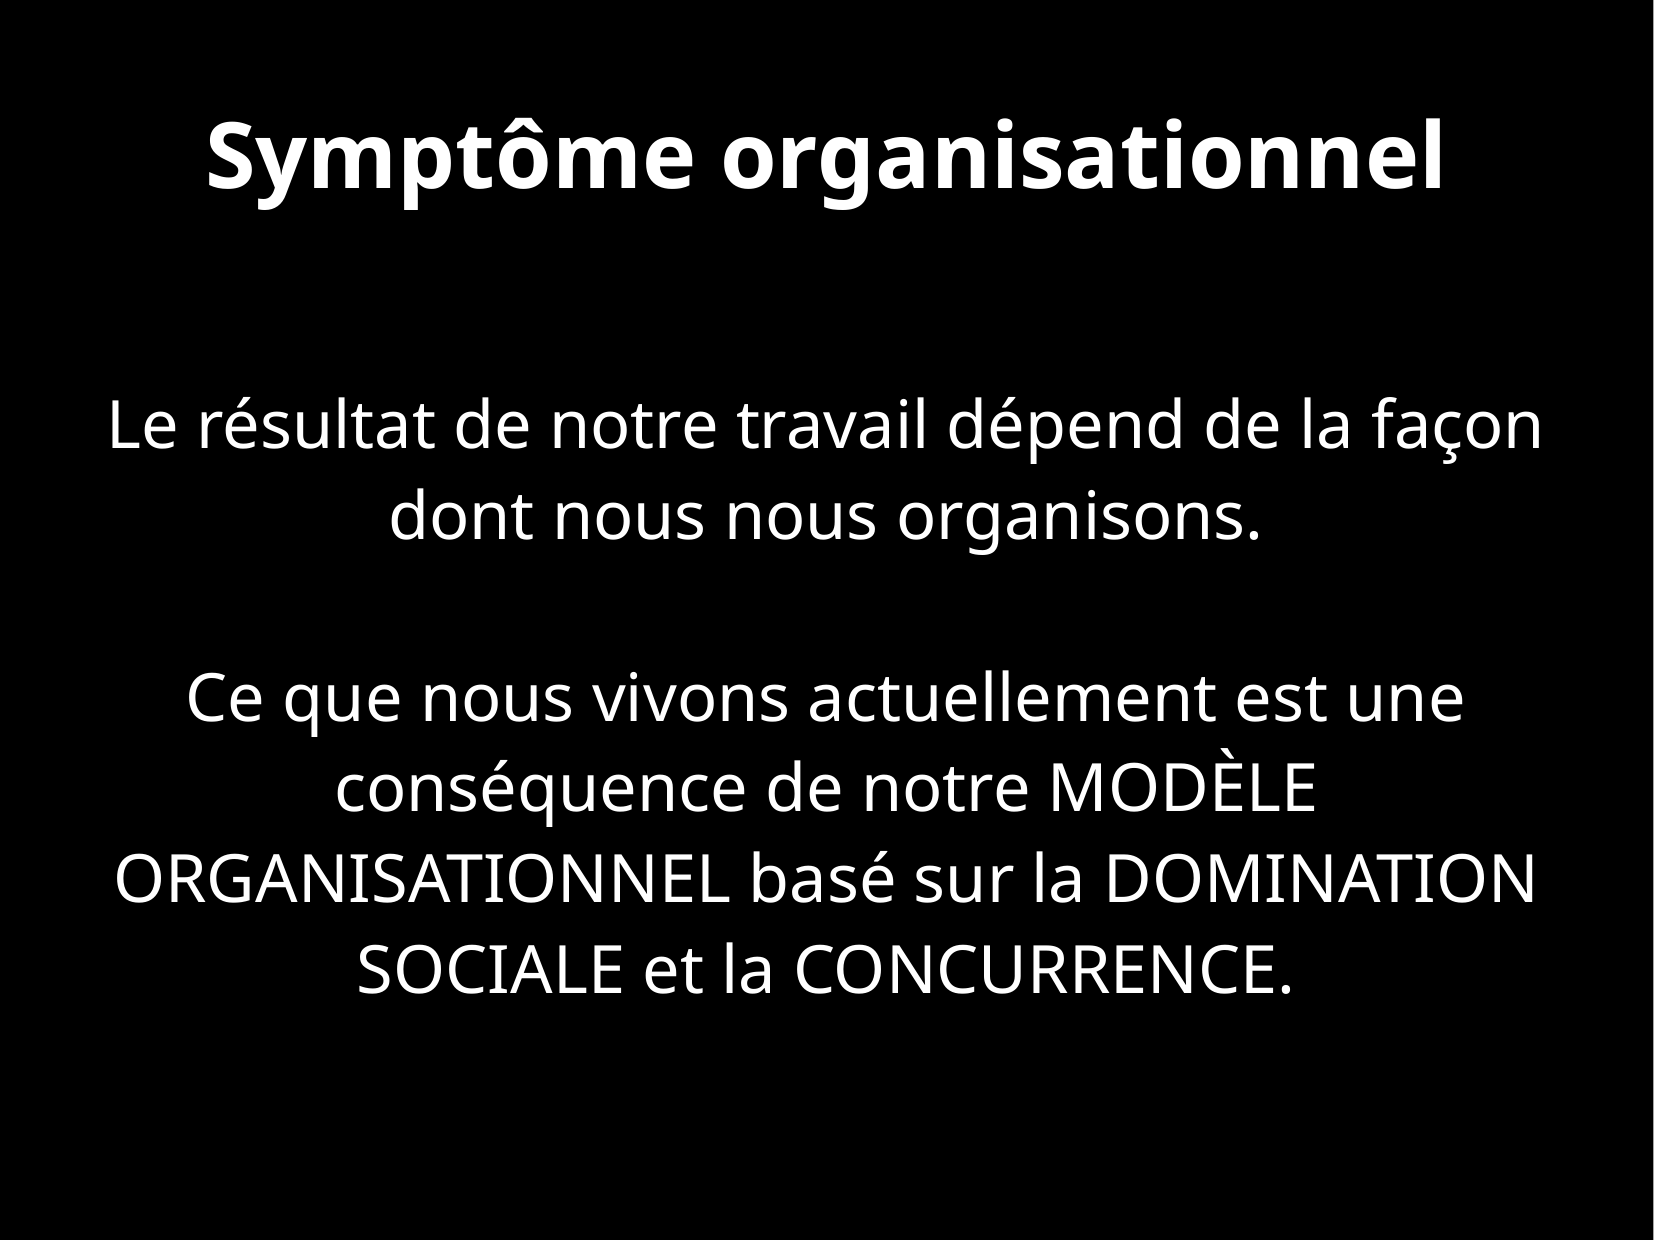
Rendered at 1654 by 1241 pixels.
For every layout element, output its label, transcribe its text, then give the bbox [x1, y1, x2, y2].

subtitle Le résultat de notre travail dépend de la façon dont nous nous organisons. Ce que nous vivons actuellement est une conséquence de notre MODÈLE ORGANISATIONNEL basé sur la DOMINATION SOCIALE et la CONCURRENCE. [82, 283, 1571, 1039]
title Symptôme organisationnel [82, 28, 1571, 278]
